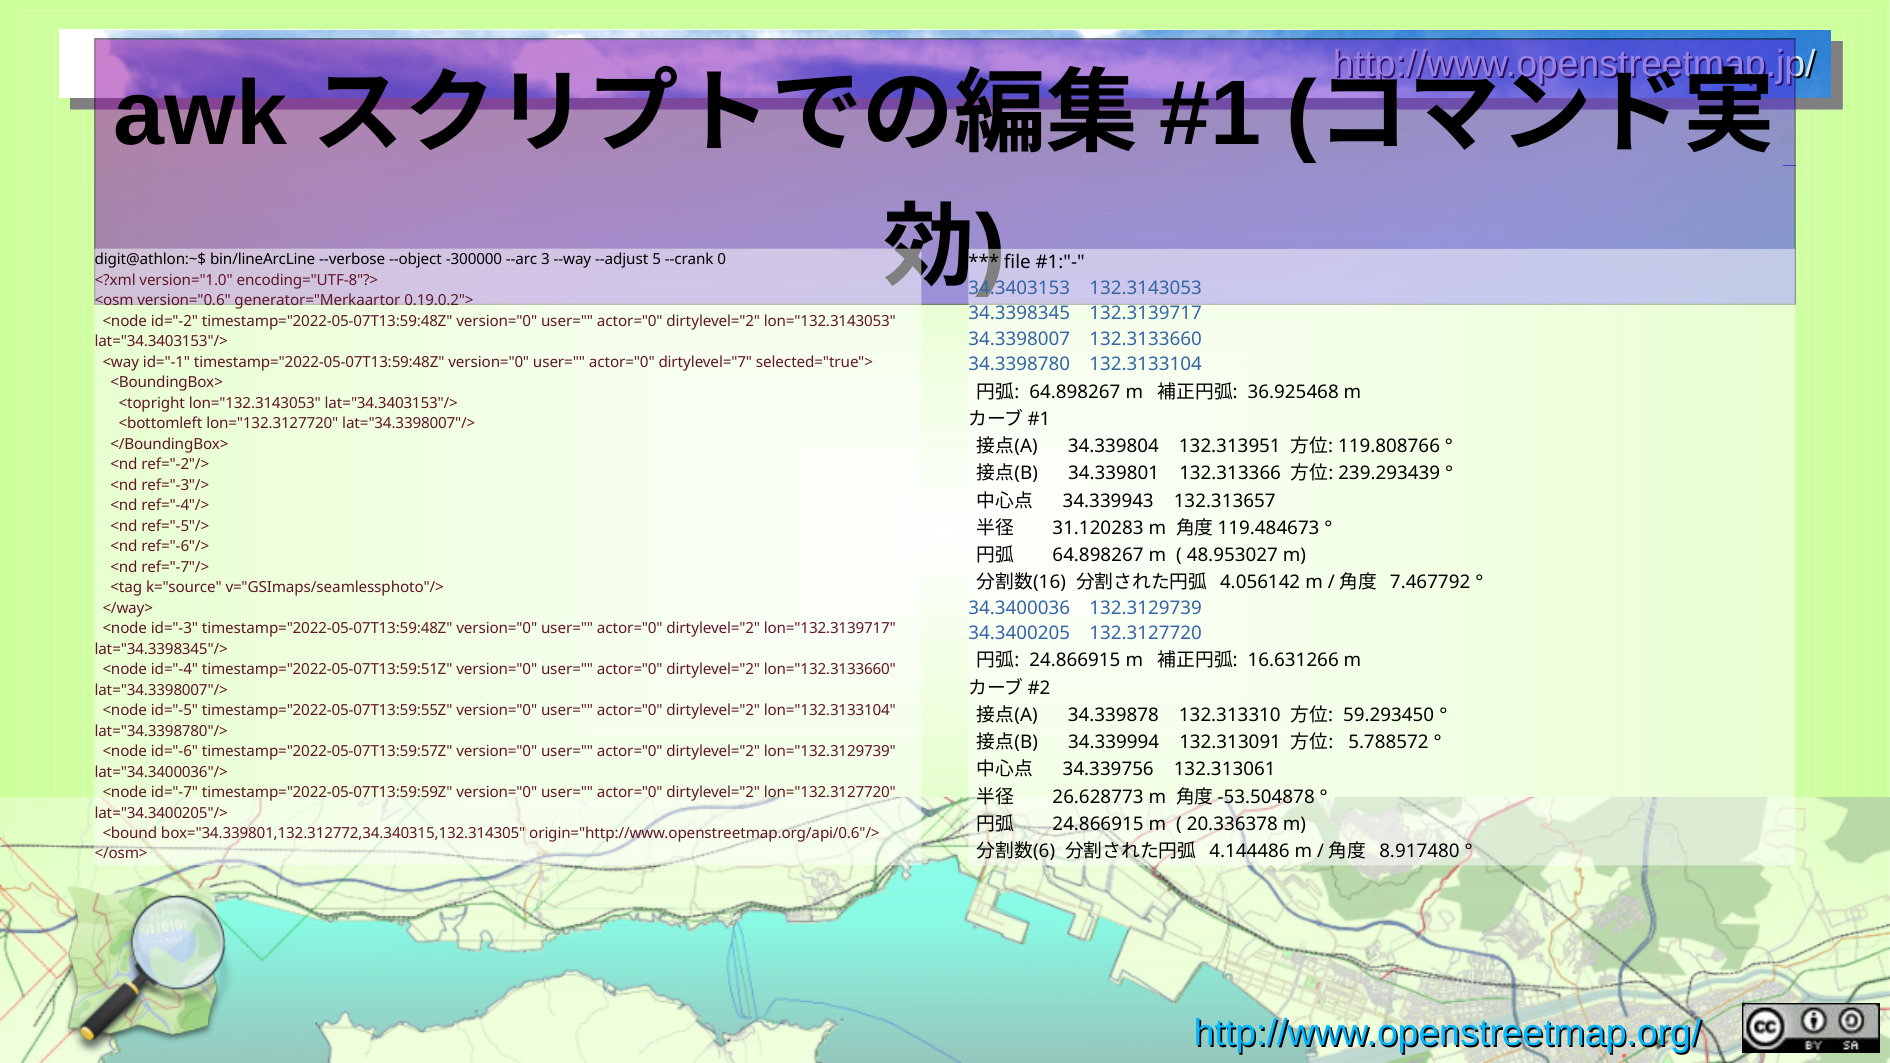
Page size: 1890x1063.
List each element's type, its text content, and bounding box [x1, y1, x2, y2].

picture [59, 29, 1831, 98]
title awk スクリプトでの編集 #1 (コマンド実効) [94, 112, 1796, 231]
picture [1794, 60, 1800, 74]
picture [0, 797, 1890, 1063]
list *** file #1:"-" 34.3403153 132.3143053 34.3398345 132.3139717 34.3398007 132.3133660 34.3398780 132.3133104 円弧: 64.898267 m 補正円弧: 36.925468 m カーブ #1 接点(A) 34.339804 132.313951 方位: 119.808766 ° 接点(B) 34.339801 132.313366 方位: 239.293439 ° 中心点 34.339943 132.313657 半径 31.120283 m 角度 119.484673 ° 円弧 64.898267 m ( 48.953027 m) 分割数(16) 分割された円弧 4.056142 m / 角度 7.467792 ° 34.3400036 132.3129739 34.3400205 132.3127720 円弧: 24.866915 m 補正円弧: 16.631266 m カーブ #2 接点(A) 34.339878 132.313310 方位: 59.293450 ° 接点(B) 34.339994 132.313091 方位: 5.788572 ° 中心点 34.339756 132.313061 半径 26.628773 m 角度 -53.504878 ° 円弧 24.866915 m ( 20.336378 m) 分割数(6) 分割された円弧 4.144486 m / 角度 8.917480 ° [968, 248, 1796, 866]
list digit@athlon:~$ bin/lineArcLine --verbose --object -300000 --arc 3 --way --adjust 5 --crank 0 <?xml version="1.0" encoding="UTF-8"?> <osm version="0.6" generator="Merkaartor 0.19.0.2"> <node id="-2" timestamp="2022-05-07T13:59:48Z" version="0" user="" actor="0" dirtylevel="2" lon="132.3143053" lat="34.3403153"/> <way id="-1" timestamp="2022-05-07T13:59:48Z" version="0" user="" actor="0" dirtylevel="7" selected="true"> <BoundingBox> <topright lon="132.3143053" lat="34.3403153"/> <bottomleft lon="132.3127720" lat="34.3398007"/> </BoundingBox> <nd ref="-2"/> <nd ref="-3"/> <nd ref="-4"/> <nd ref="-5"/> <nd ref="-6"/> <nd ref="-7"/> <tag k="source" v="GSImaps/seamlessphoto"/> </way> <node id="-3" timestamp="2022-05-07T13:59:48Z" version="0" user="" actor="0" dirtylevel="2" lon="132.3139717" lat="34.3398345"/> <node id="-4" timestamp="2022-05-07T13:59:51Z" version="0" user="" actor="0" dirtylevel="2" lon="132.3133660" lat="34.3398007"/> <node id="-5" timestamp="2022-05-07T13:59:55Z" version="0" user="" actor="0" dirtylevel="2" lon="132.3133104" lat="34.3398780"/> <node id="-6" timestamp="2022-05-07T13:59:57Z" version="0" user="" actor="0" dirtylevel="2" lon="132.3129739" lat="34.3400036"/> <node id="-7" timestamp="2022-05-07T13:59:59Z" version="0" user="" actor="0" dirtylevel="2" lon="132.3127720" lat="34.3400205"/> <bound box="34.339801,132.312772,34.340315,132.314305" origin="http://www.openstreetmap.org/api/0.6"/> </osm> [94, 248, 922, 866]
